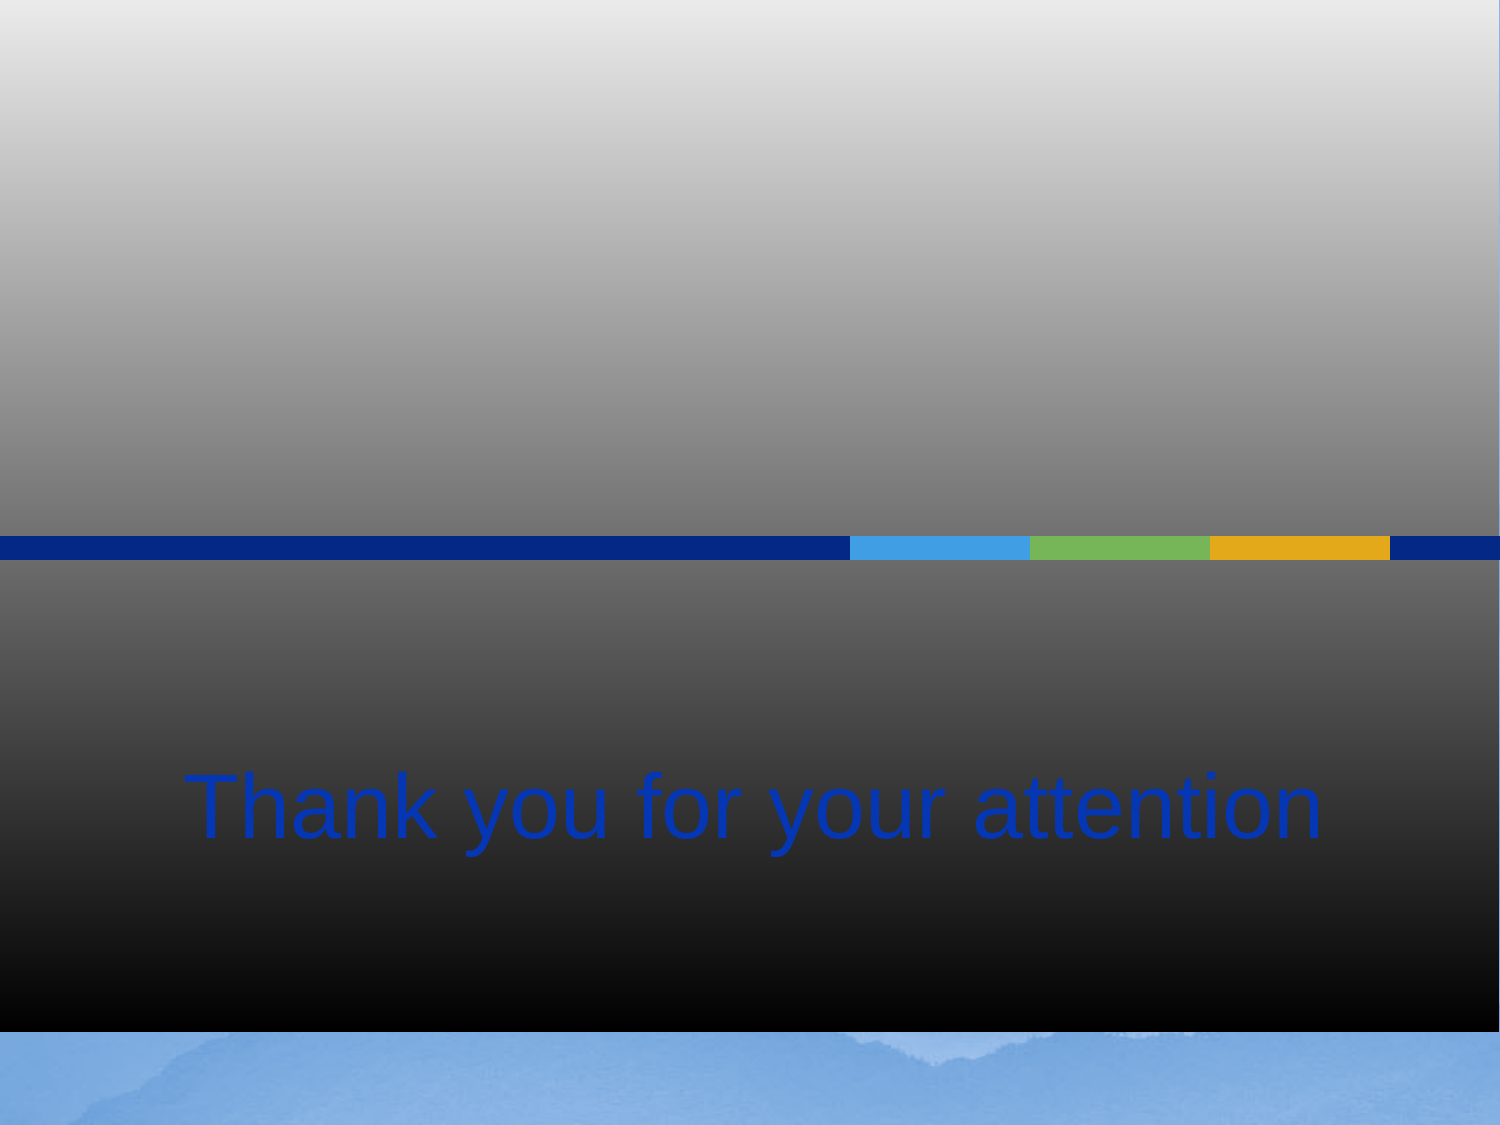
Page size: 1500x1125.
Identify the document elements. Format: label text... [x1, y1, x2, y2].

text_box Thank you for your attention [117, 645, 1392, 960]
